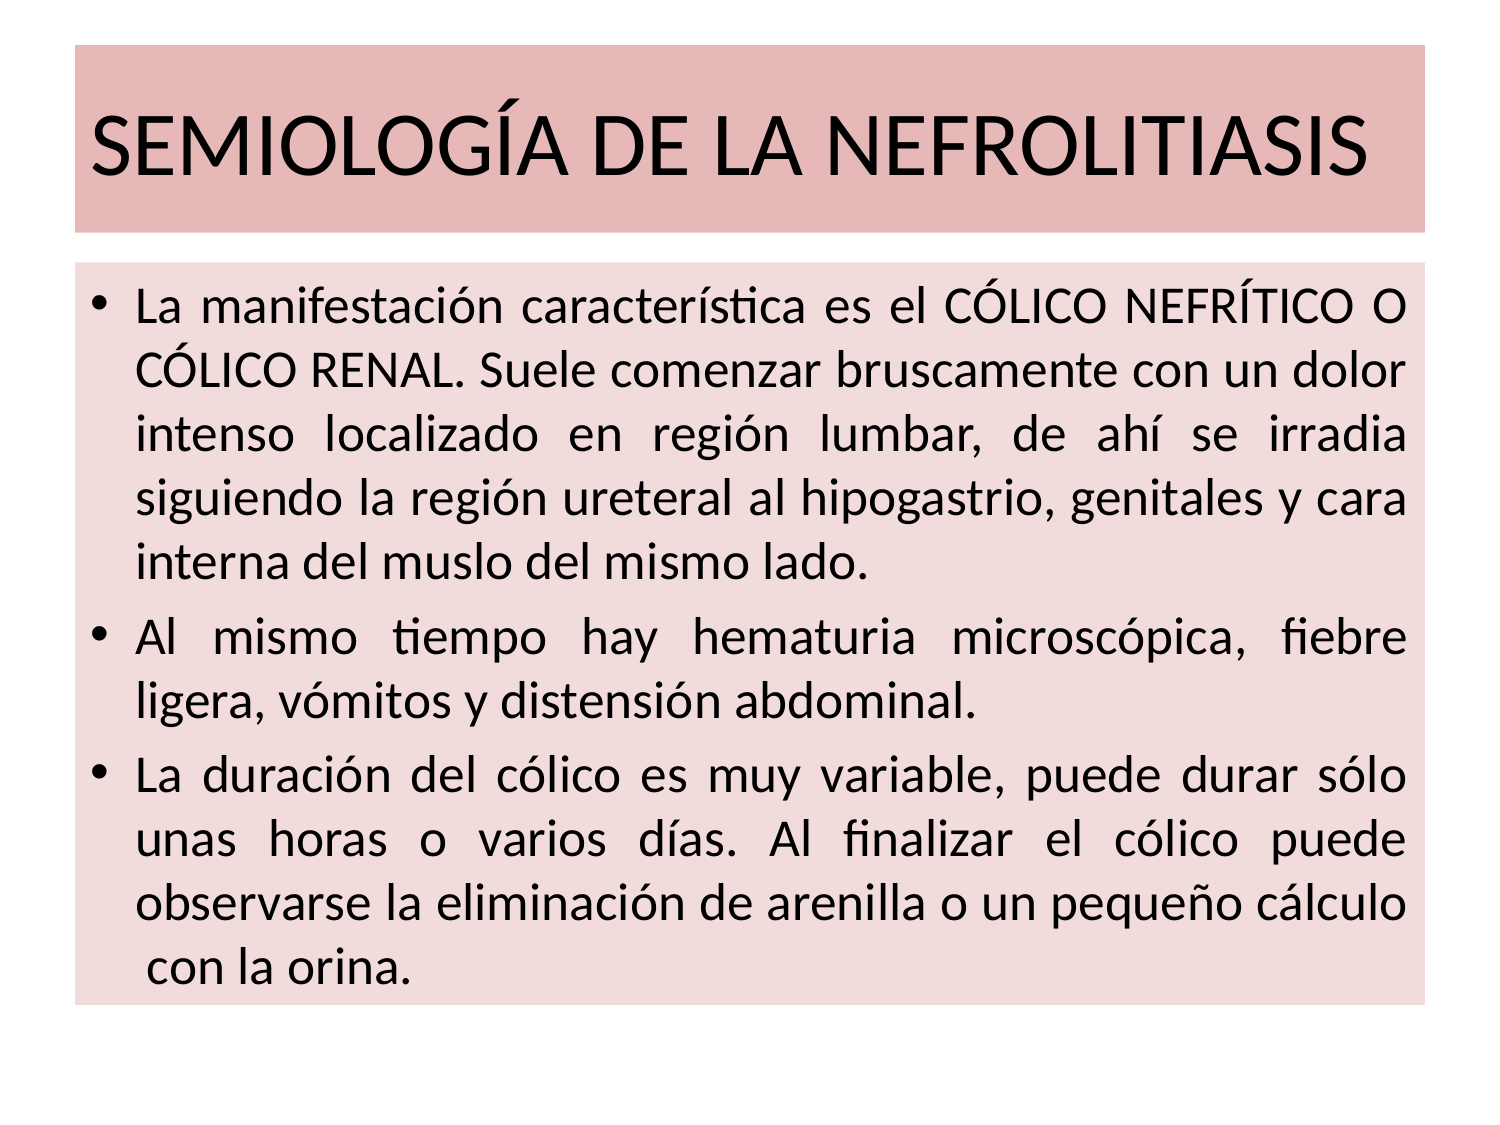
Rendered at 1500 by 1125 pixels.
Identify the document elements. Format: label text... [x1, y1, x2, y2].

title SEMIOLOGÍA DE LA NEFROLITIASIS [75, 45, 1425, 233]
list La manifestación característica es el CÓLICO NEFRÍTICO O CÓLICO RENAL. Suele comenzar bruscamente con un dolor intenso localizado en región lumbar, de ahí se irradia siguiendo la región ureteral al hipogastrio, genitales y cara interna del muslo del mismo lado. Al mismo tiempo hay hematuria microscópica, fiebre ligera, vómitos y distensión abdominal. La duración del cólico es muy variable, puede durar sólo unas horas o varios días. Al finalizar el cólico puede observarse la eliminación de arenilla o un pequeño cálculo con la orina. [75, 262, 1425, 1005]
